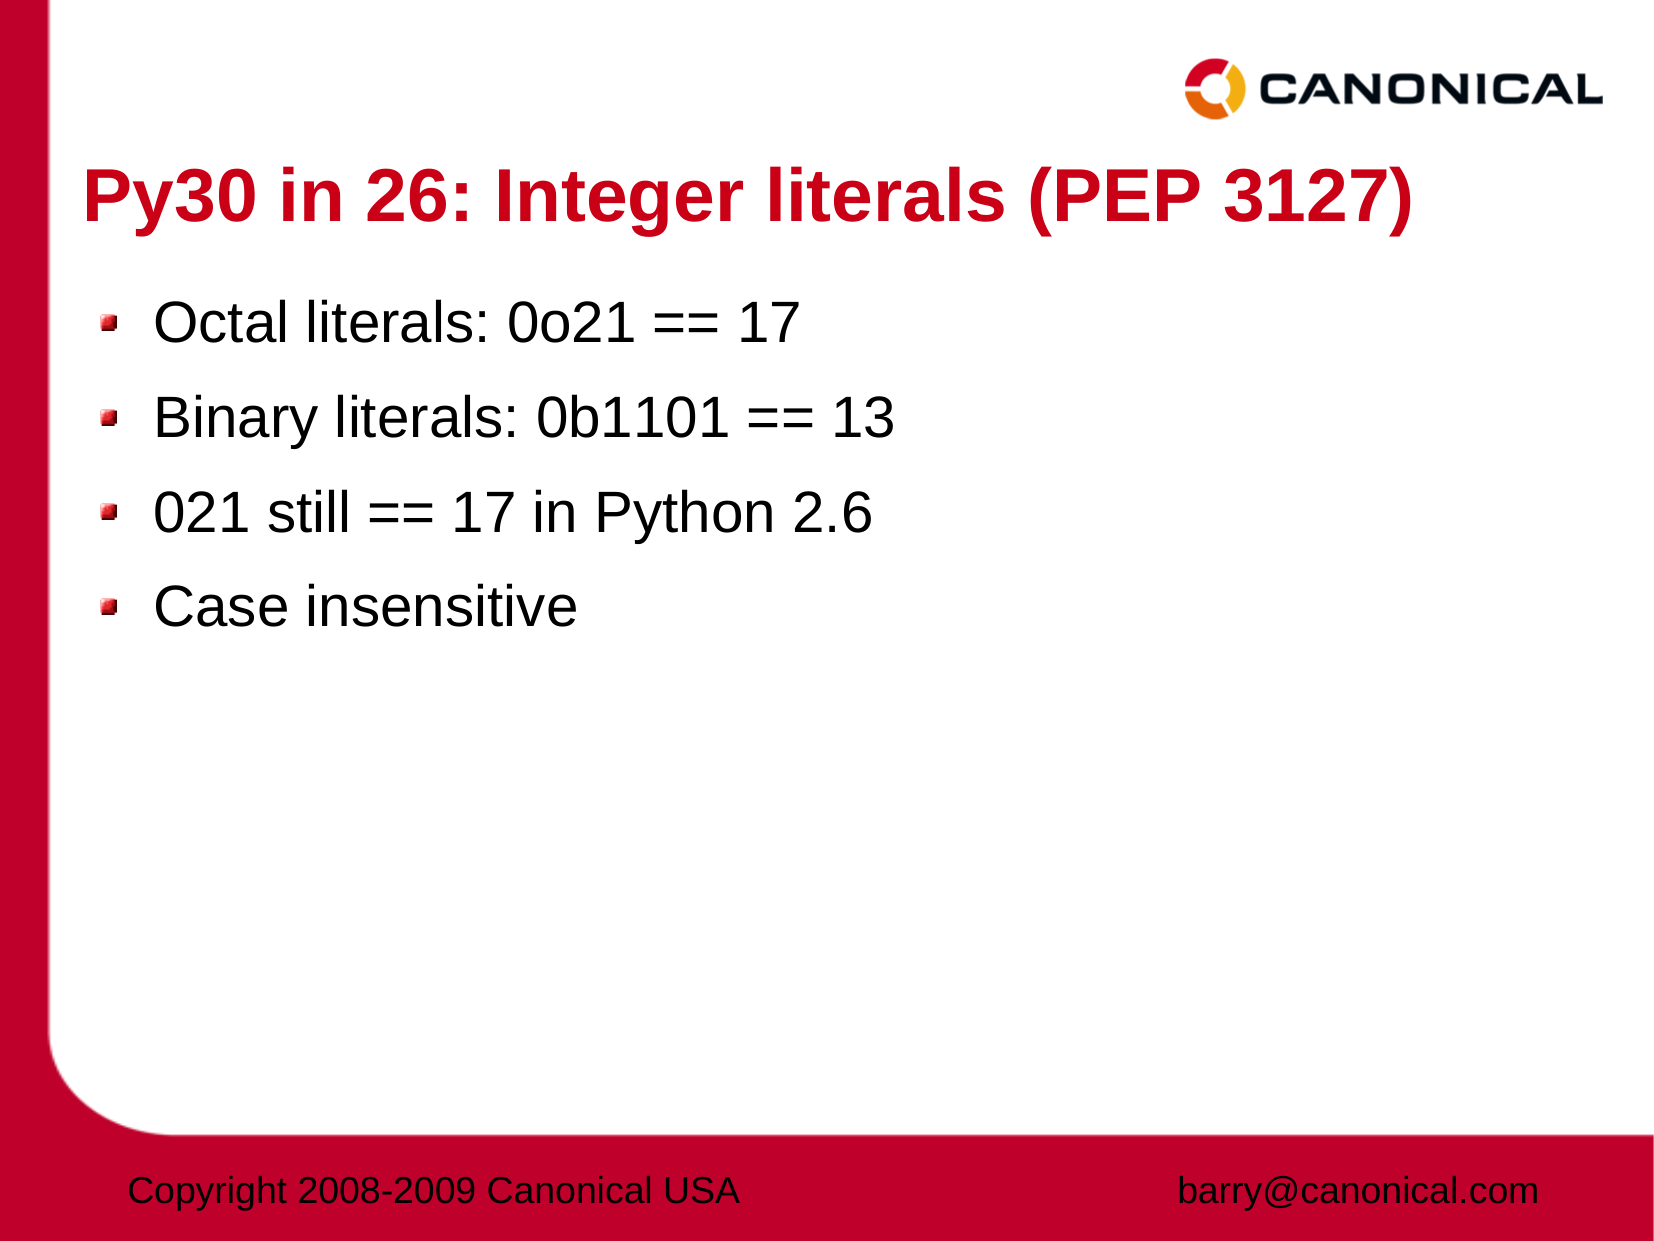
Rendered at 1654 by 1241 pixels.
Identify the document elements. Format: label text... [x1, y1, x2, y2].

title Py30 in 26: Integer literals (PEP 3127) [82, 104, 1571, 287]
picture [0, 0, 1654, 1241]
list Octal literals: 0o21 == 17 Binary literals: 0b1101 == 13 021 still == 17 in Python 2.6 Case insensitive [82, 290, 1571, 1109]
